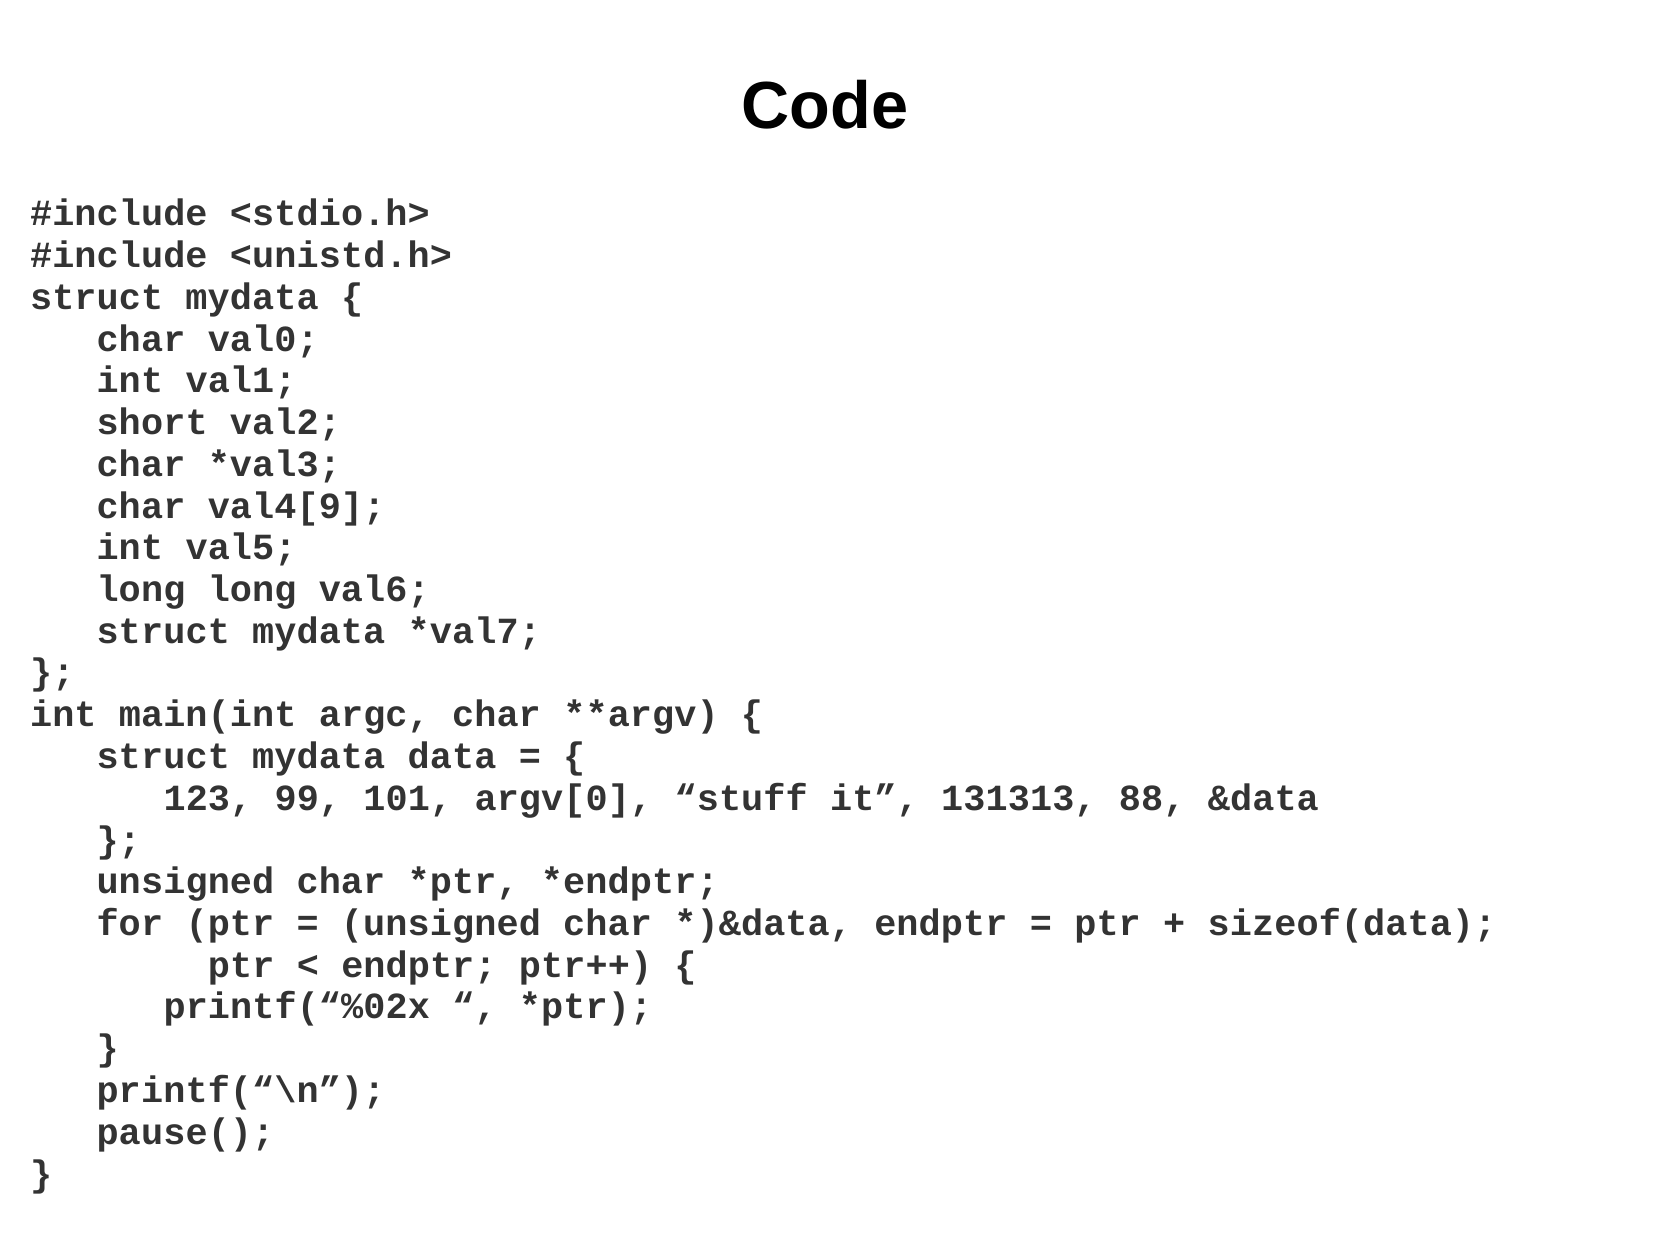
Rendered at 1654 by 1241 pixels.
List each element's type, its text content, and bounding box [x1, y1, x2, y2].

list #include <stdio.h> #include <unistd.h> struct mydata { char val0; int val1; short val2; char *val3; char val4[9]; int val5; long long val6; struct mydata *val7; }; int main(int argc, char **argv) { struct mydata data = { 123, 99, 101, argv[0], “stuff it”, 131313, 88, &data }; unsigned char *ptr, *endptr; for (ptr = (unsigned char *)&data, endptr = ptr + sizeof(data); ptr < endptr; ptr++) { printf(“%02x “, *ptr); } printf(“\n”); pause(); } [30, 195, 1621, 1216]
title Code [30, 30, 1621, 181]
